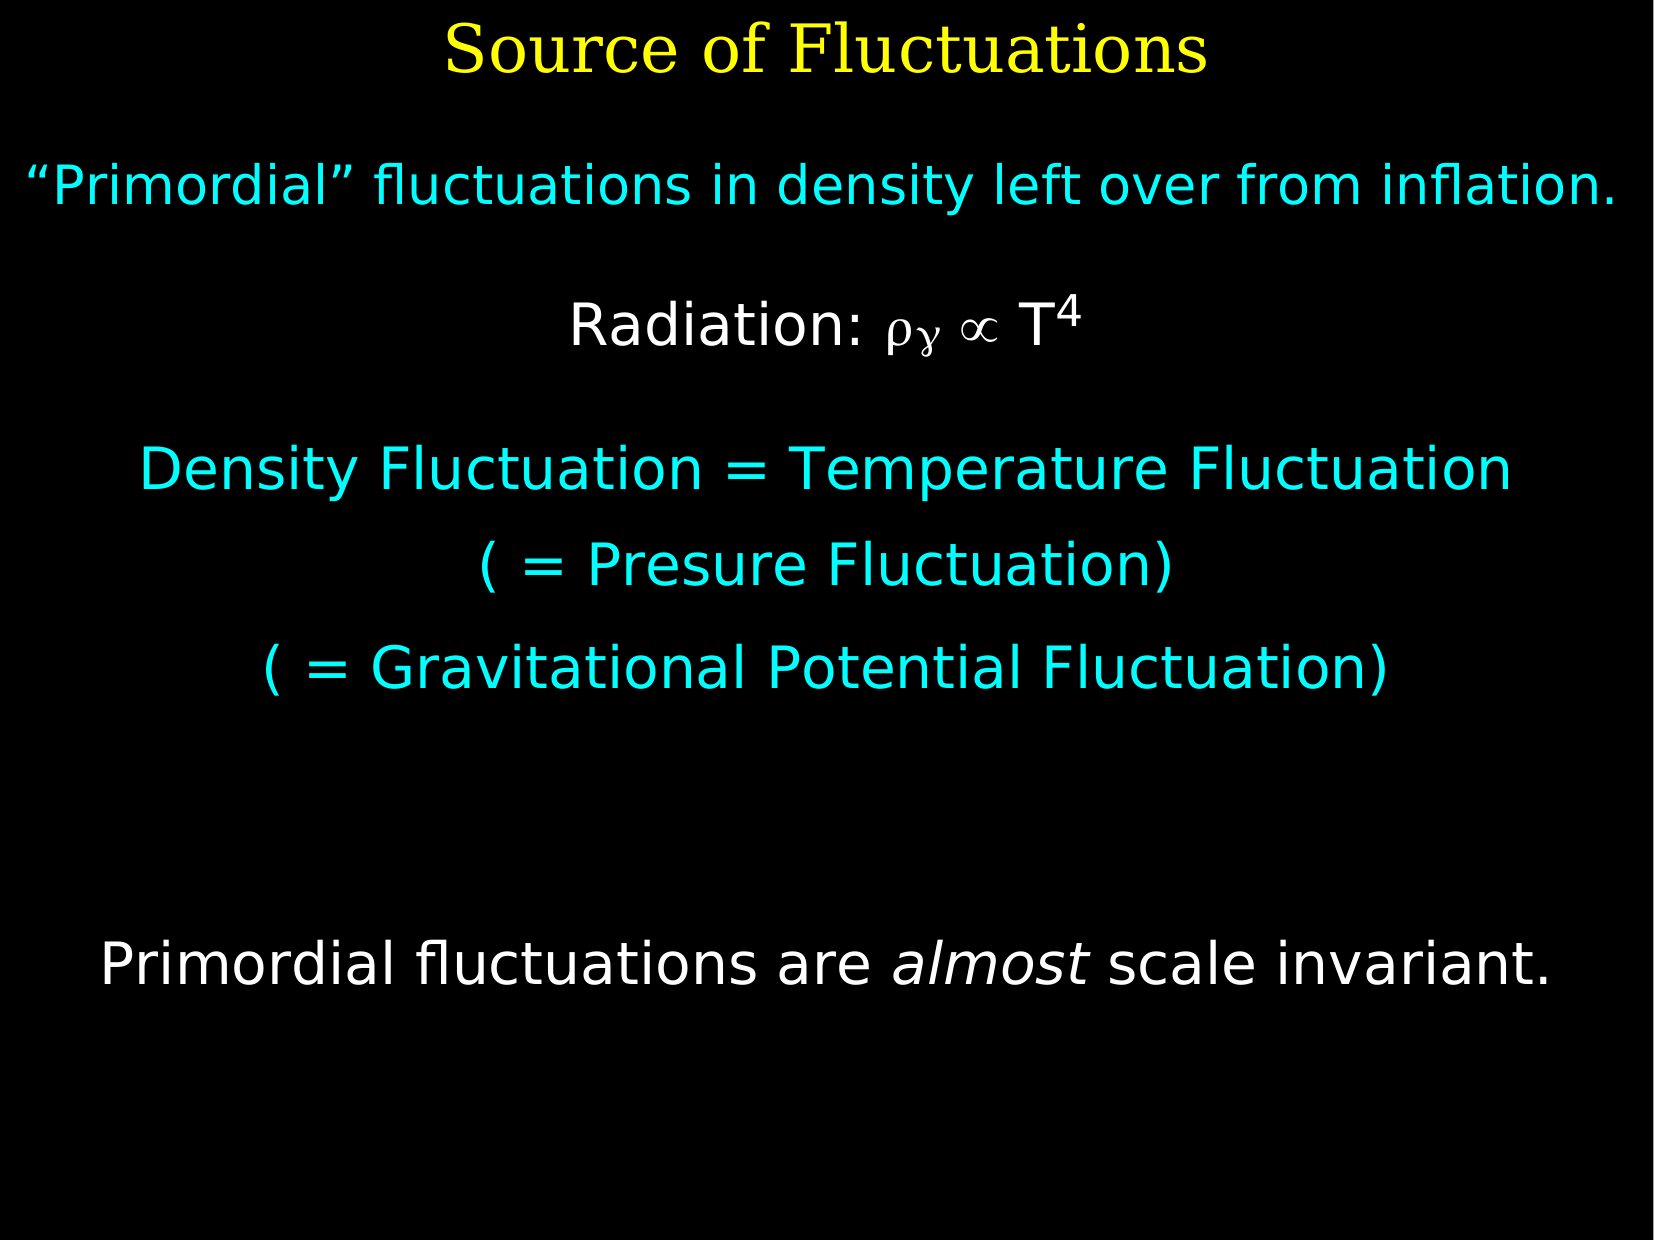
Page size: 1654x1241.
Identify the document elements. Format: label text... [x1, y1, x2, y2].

text_box Source of Fluctuations [427, 2, 1226, 96]
text_box ( = Gravitational Potential Fluctuation) [247, 627, 1407, 710]
text_box Radiation:  ∝ T4 [553, 278, 1100, 381]
text_box ( = Presure Fluctuation) [463, 524, 1191, 607]
text_box Density Fluctuation = Temperature Fluctuation [123, 428, 1530, 511]
text_box “Primordial” fluctuations in density left over from inflation. [10, 147, 1644, 226]
text_box Primordial fluctuations are almost scale invariant. [85, 922, 1569, 1027]
